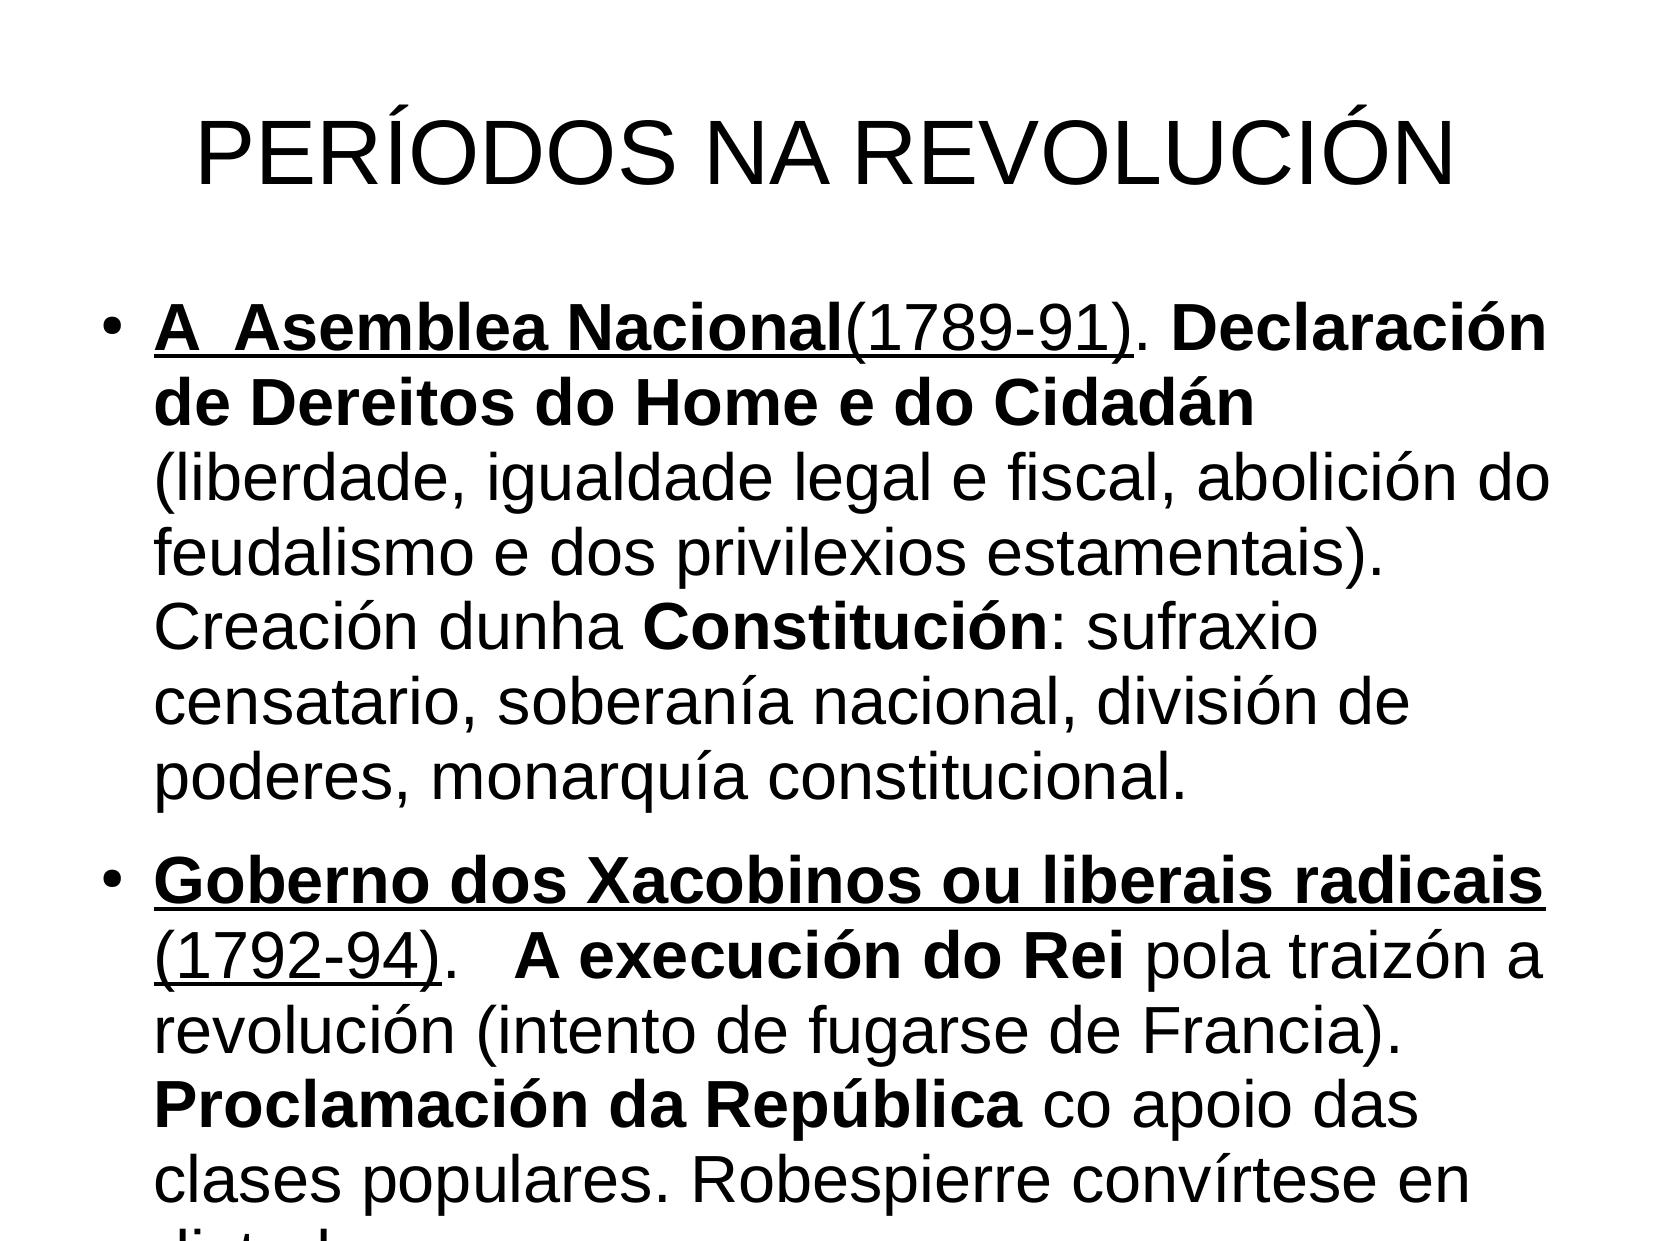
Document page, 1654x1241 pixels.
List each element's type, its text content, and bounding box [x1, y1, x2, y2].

list A Asemblea Nacional(1789-91). Declaración de Dereitos do Home e do Cidadán (liberdade, igualdade legal e fiscal, abolición do feudalismo e dos privilexios estamentais). Creación dunha Constitución: sufraxio censatario, soberanía nacional, división de poderes, monarquía constitucional. Goberno dos Xacobinos ou liberais radicais (1792-94). A execución do Rei pola traizón a revolución (intento de fugarse de Francia). Proclamación da República co apoio das clases populares. Robespierre convírtese en dictador. [82, 290, 1571, 1241]
title PERÍODOS NA REVOLUCIÓN [82, 49, 1571, 257]
